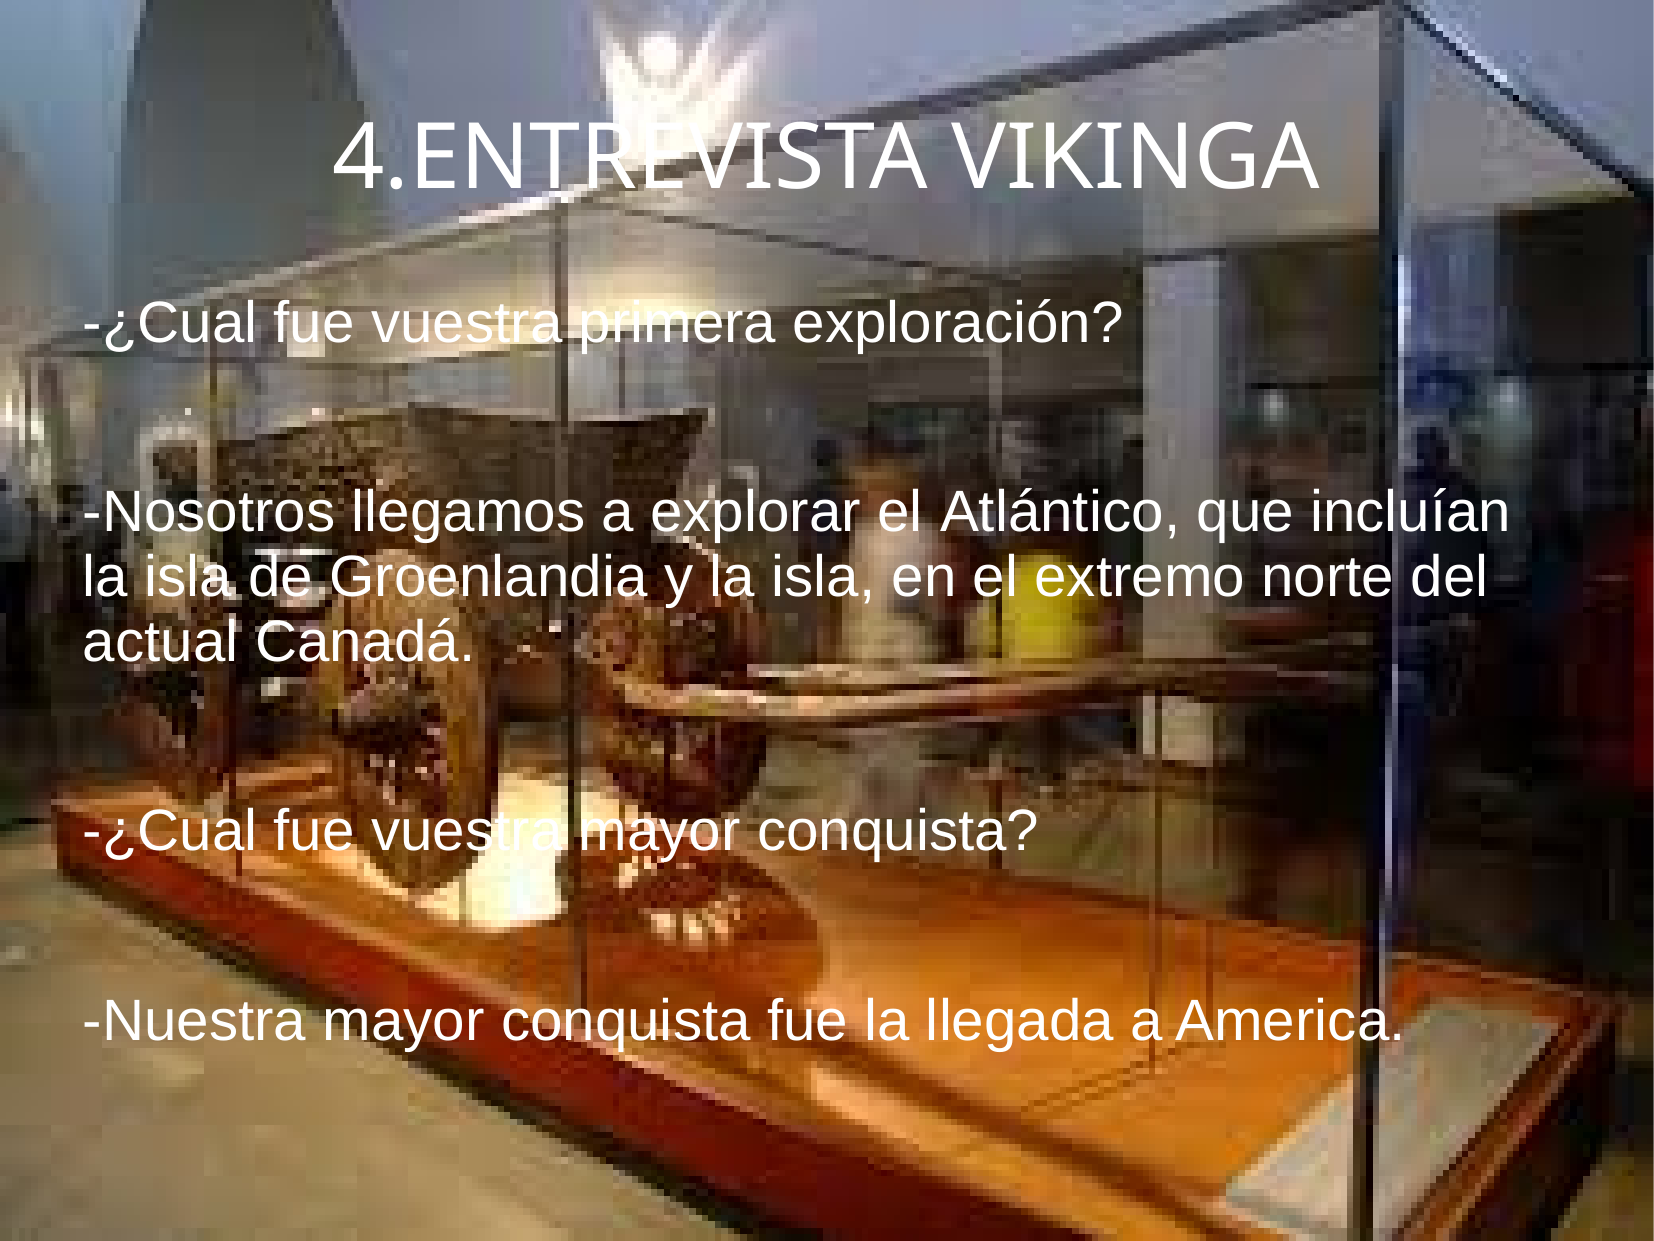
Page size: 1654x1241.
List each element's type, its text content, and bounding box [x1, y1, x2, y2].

title 4.ENTREVISTA VIKINGA [82, 49, 1571, 257]
picture [0, 0, 1654, 1241]
list -¿Cual fue vuestra primera exploración? -Nosotros llegamos a explorar el Atlántico, que incluían la isla de Groenlandia y la isla, en el extremo norte del actual Canadá. -¿Cual fue vuestra mayor conquista? -Nuestra mayor conquista fue la llegada a America. [82, 290, 1571, 1241]
